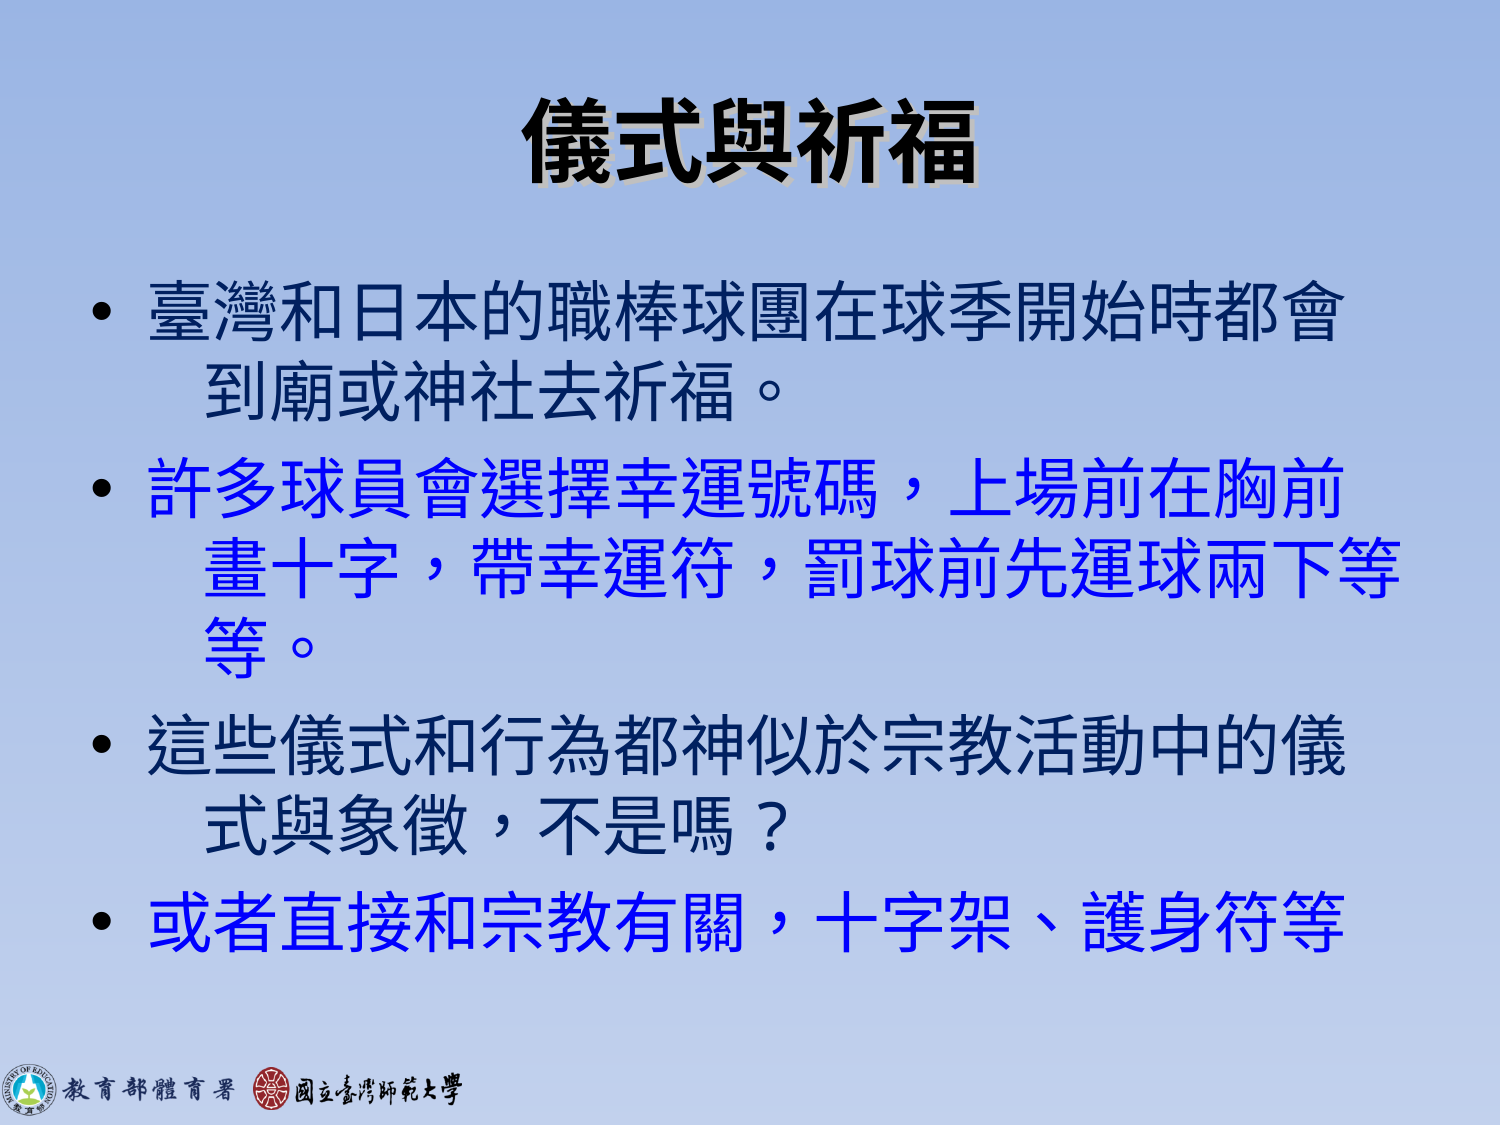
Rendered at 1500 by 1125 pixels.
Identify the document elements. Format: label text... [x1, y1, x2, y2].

title 儀式與祈福 [75, 45, 1426, 233]
list 臺灣和日本的職棒球團在球季開始時都會到廟或神社去祈福。 許多球員會選擇幸運號碼，上場前在胸前畫十字，帶幸運符，罰球前先運球兩下等等。 這些儀式和行為都神似於宗教活動中的儀式與象徵，不是嗎? 或者直接和宗教有關，十字架、護身符等 [75, 262, 1426, 1005]
